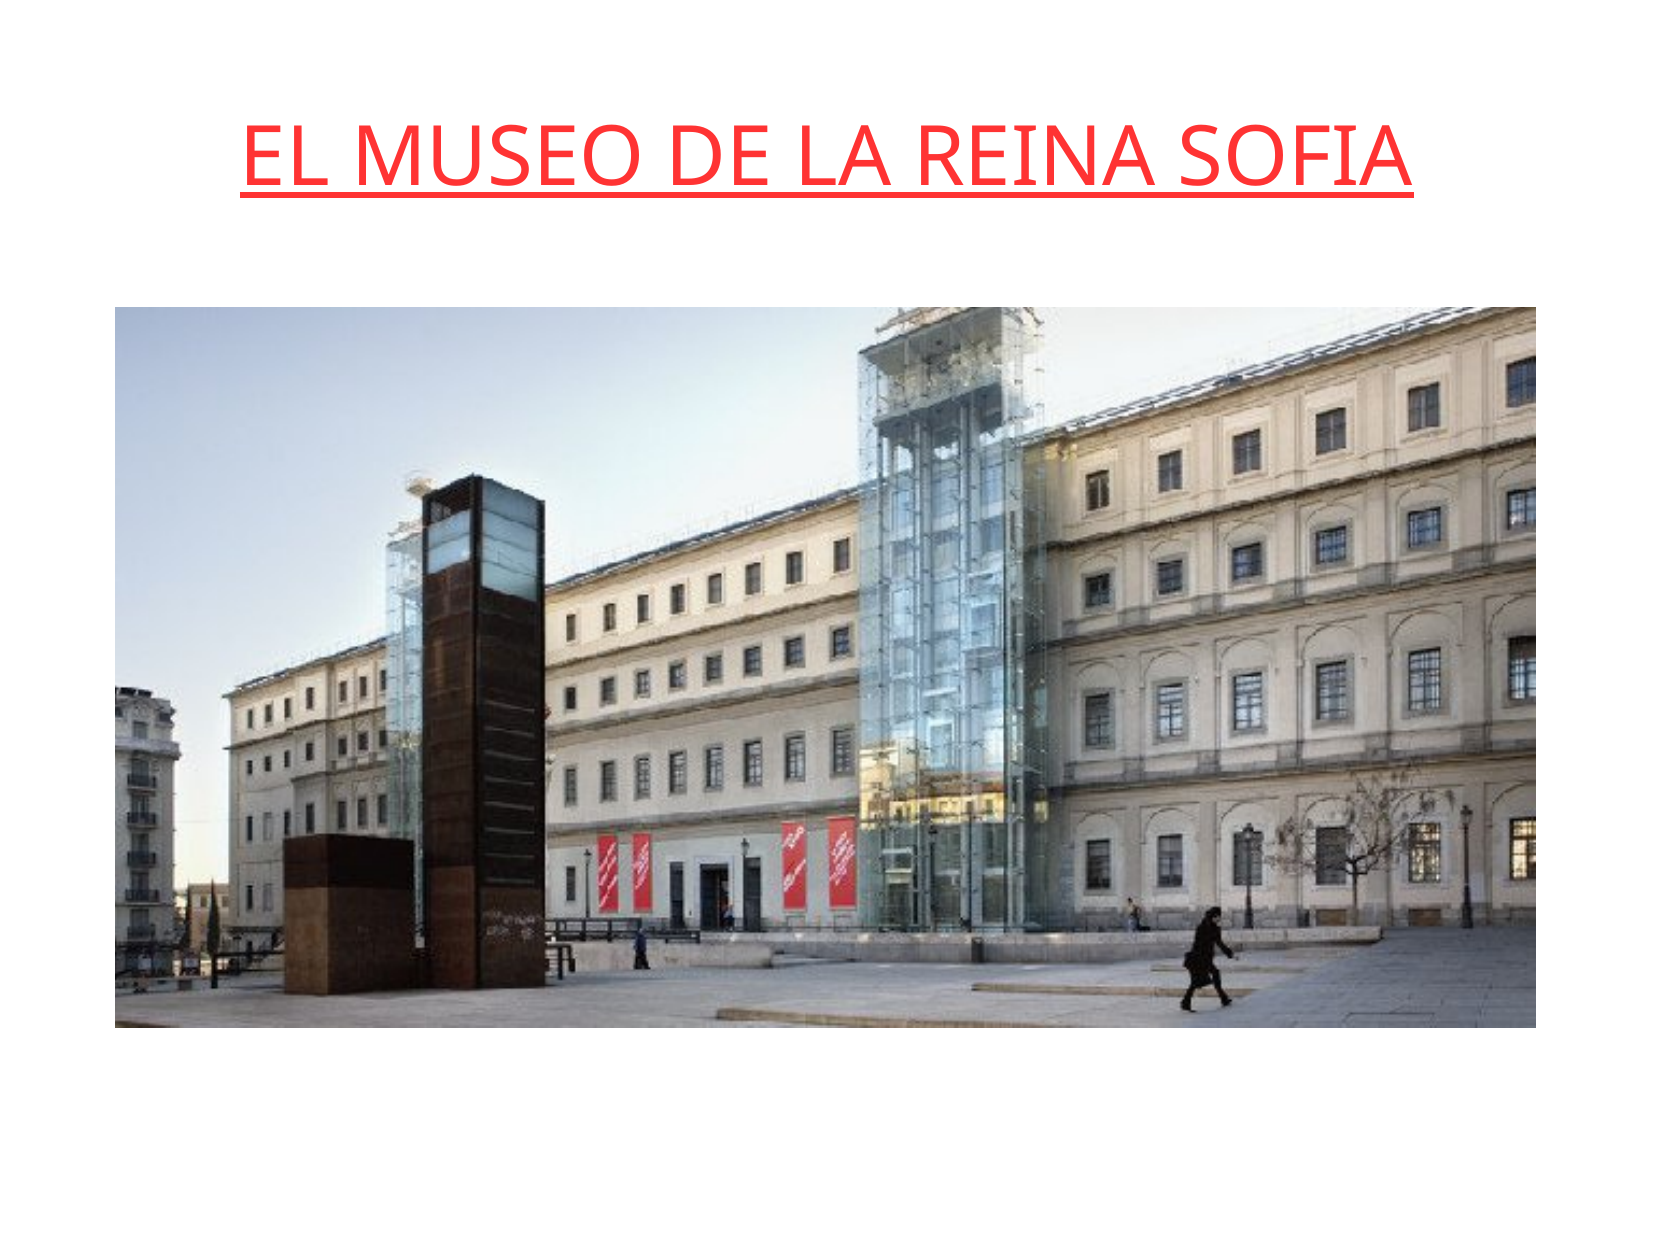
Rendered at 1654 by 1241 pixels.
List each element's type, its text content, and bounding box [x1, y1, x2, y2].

title EL MUSEO DE LA REINA SOFIA [82, 49, 1571, 257]
picture [115, 307, 1536, 1028]
